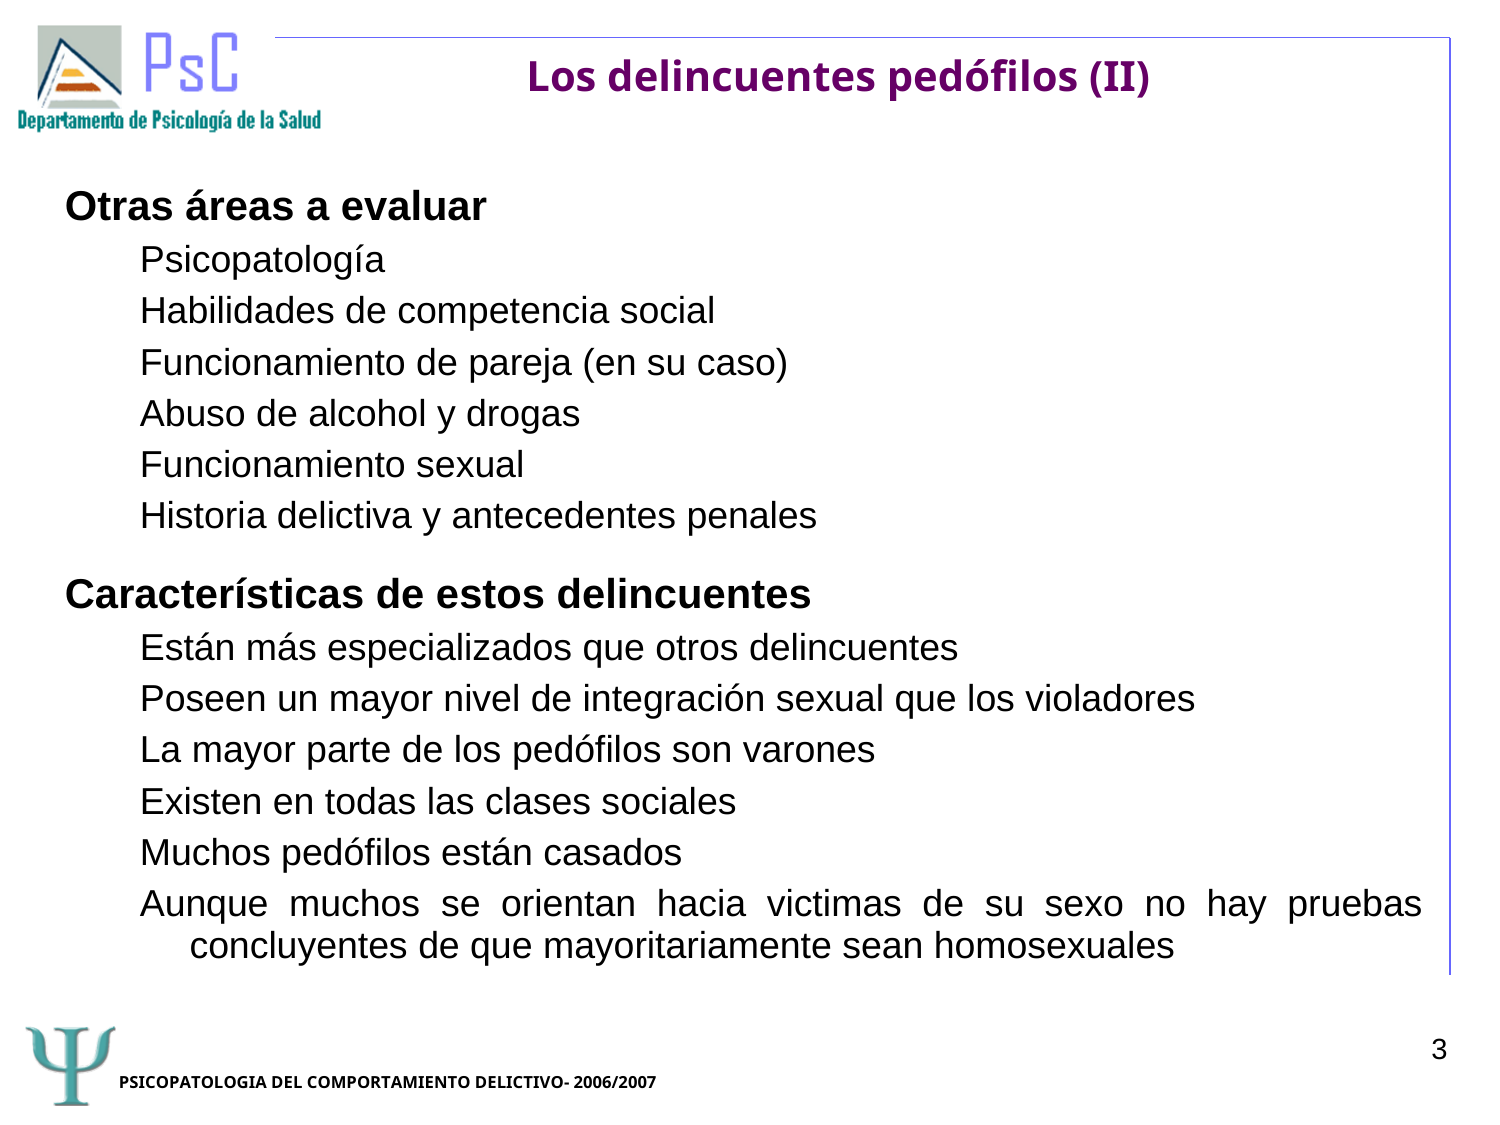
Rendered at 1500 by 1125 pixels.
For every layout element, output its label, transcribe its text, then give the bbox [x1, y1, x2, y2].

title Los delincuentes pedófilos (II) [349, 24, 1338, 126]
picture [24, 1024, 49, 1106]
subtitle Otras áreas a evaluar Psicopatología Habilidades de competencia social Funcionamiento de pareja (en su caso) Abuso de alcohol y drogas Funcionamiento sexual Historia delictiva y antecedentes penales Características de estos delincuentes Están más especializados que otros delincuentes Poseen un mayor nivel de integración sexual que los violadores La mayor parte de los pedófilos son varones Existen en todas las clases sociales Muchos pedófilos están casados Aunque muchos se orientan hacia victimas de su sexo no hay pruebas concluyentes de que mayoritariamente sean homosexuales [49, 174, 1438, 1125]
picture [0, 0, 330, 138]
